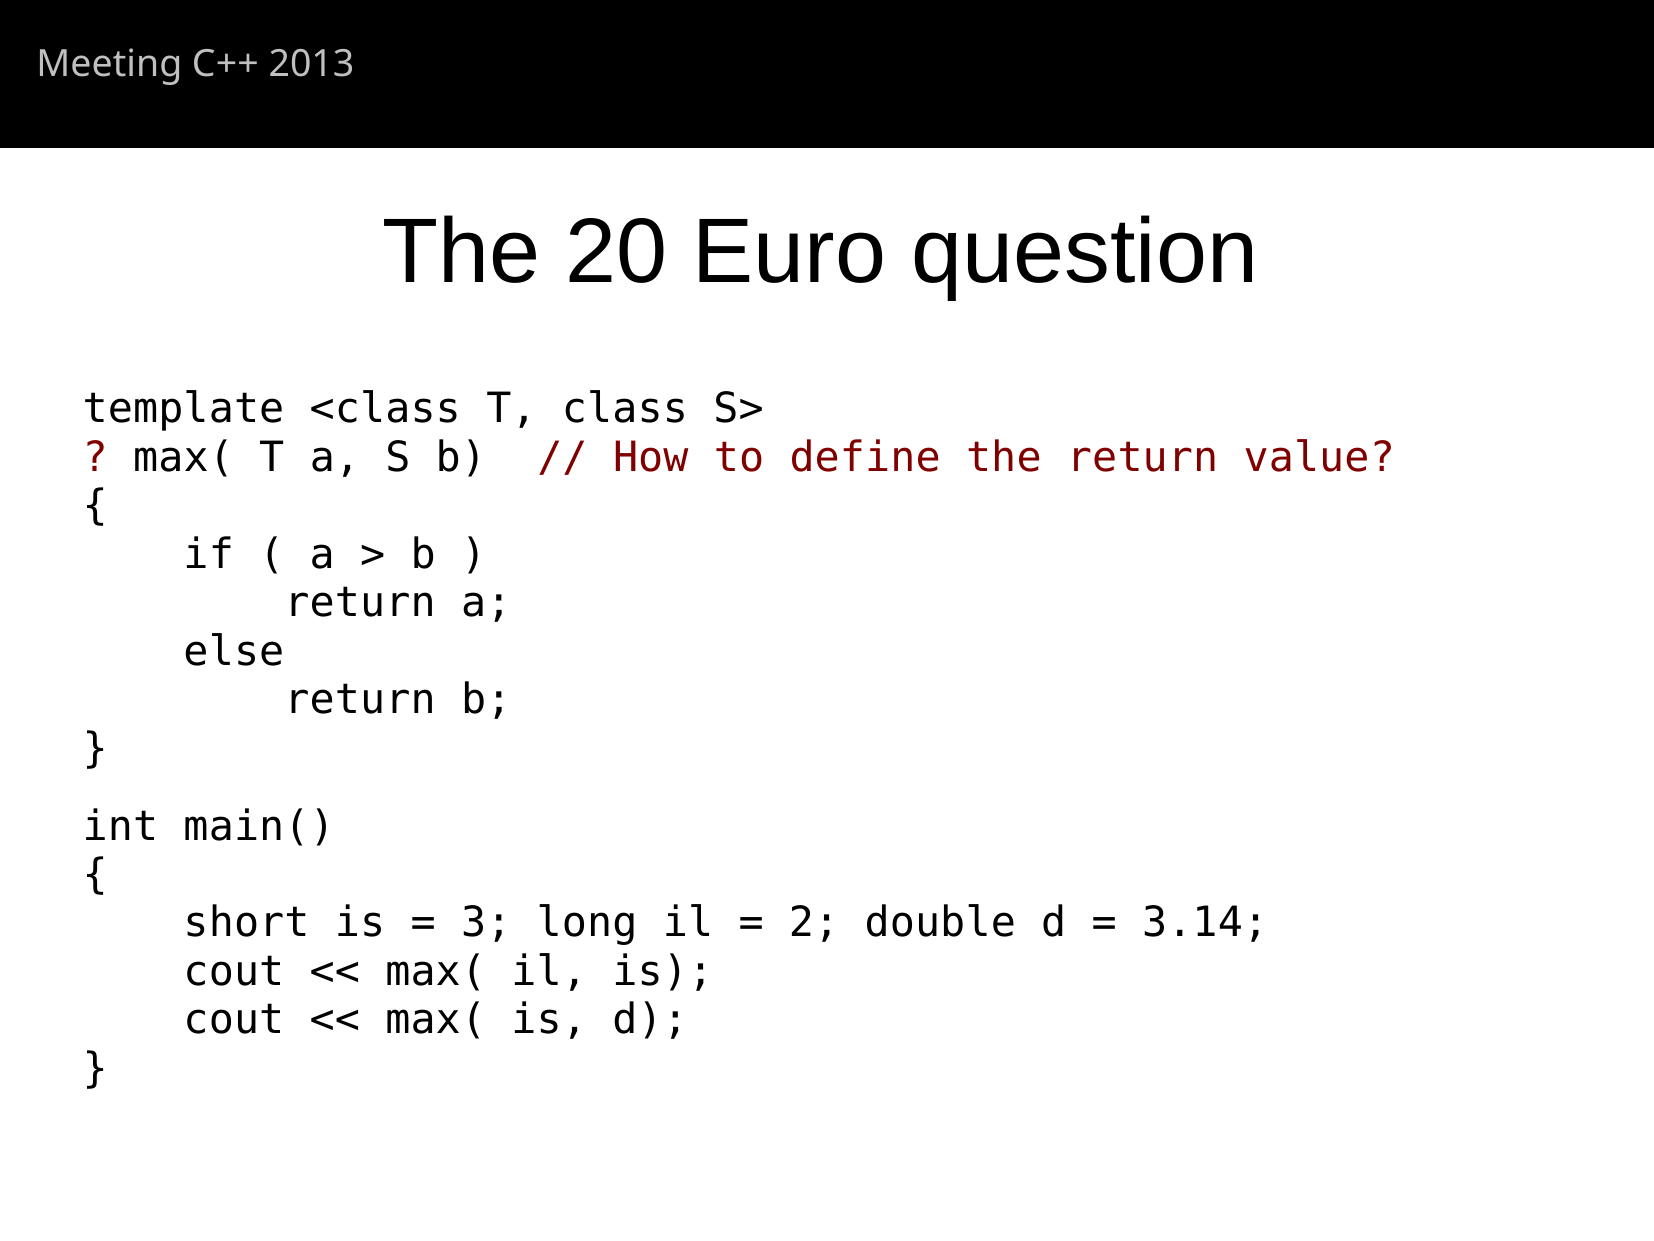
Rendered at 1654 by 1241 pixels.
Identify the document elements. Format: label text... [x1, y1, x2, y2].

title The 20 Euro question [76, 147, 1565, 355]
list template <class T, class S> ? max( T a, S b) // How to define the return value? { if ( a > b ) return a; else return b; } int main() { short is = 3; long il = 2; double d = 3.14; cout << max( il, is); cout << max( is, d); } [82, 383, 1571, 1104]
